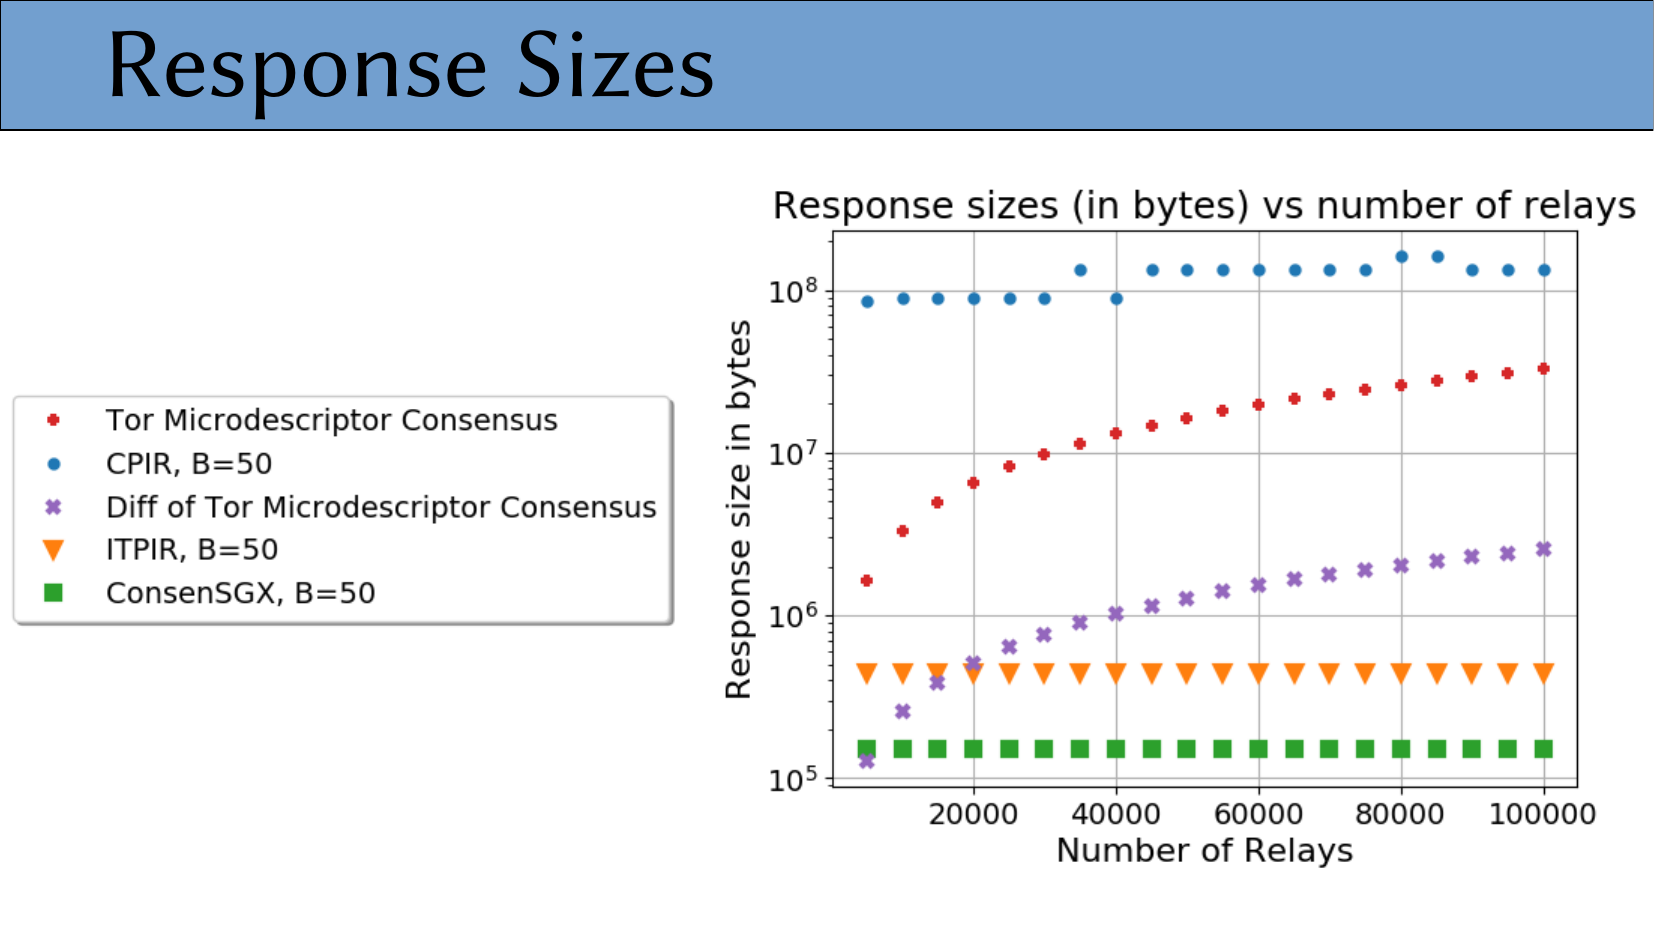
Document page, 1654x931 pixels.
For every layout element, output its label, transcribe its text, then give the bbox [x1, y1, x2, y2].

picture [0, 175, 1652, 883]
text_box Response Sizes [88, 0, 1654, 131]
text_box [0, 0, 88, 130]
